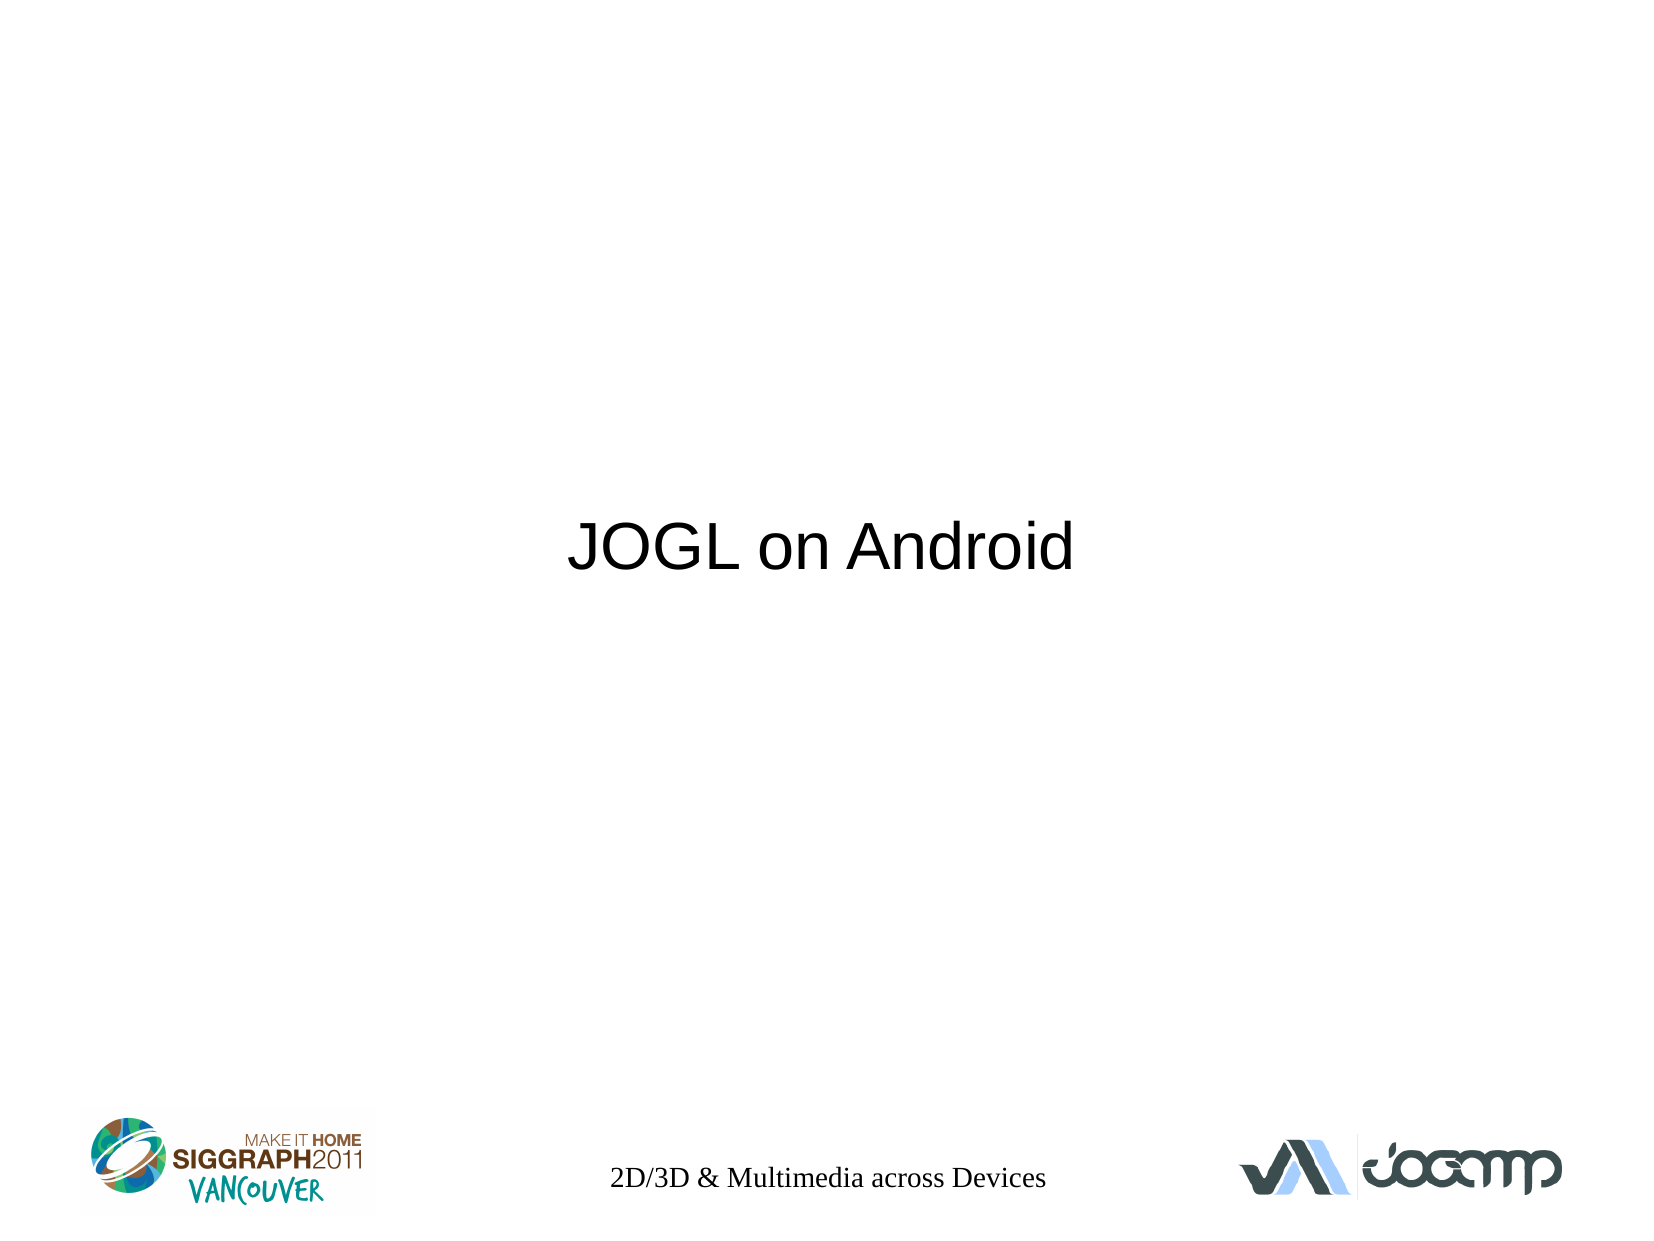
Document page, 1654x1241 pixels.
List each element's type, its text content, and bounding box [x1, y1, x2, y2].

picture [80, 1106, 376, 1217]
subtitle JOGL on Android [68, 49, 1576, 1044]
picture [1237, 1134, 1562, 1200]
